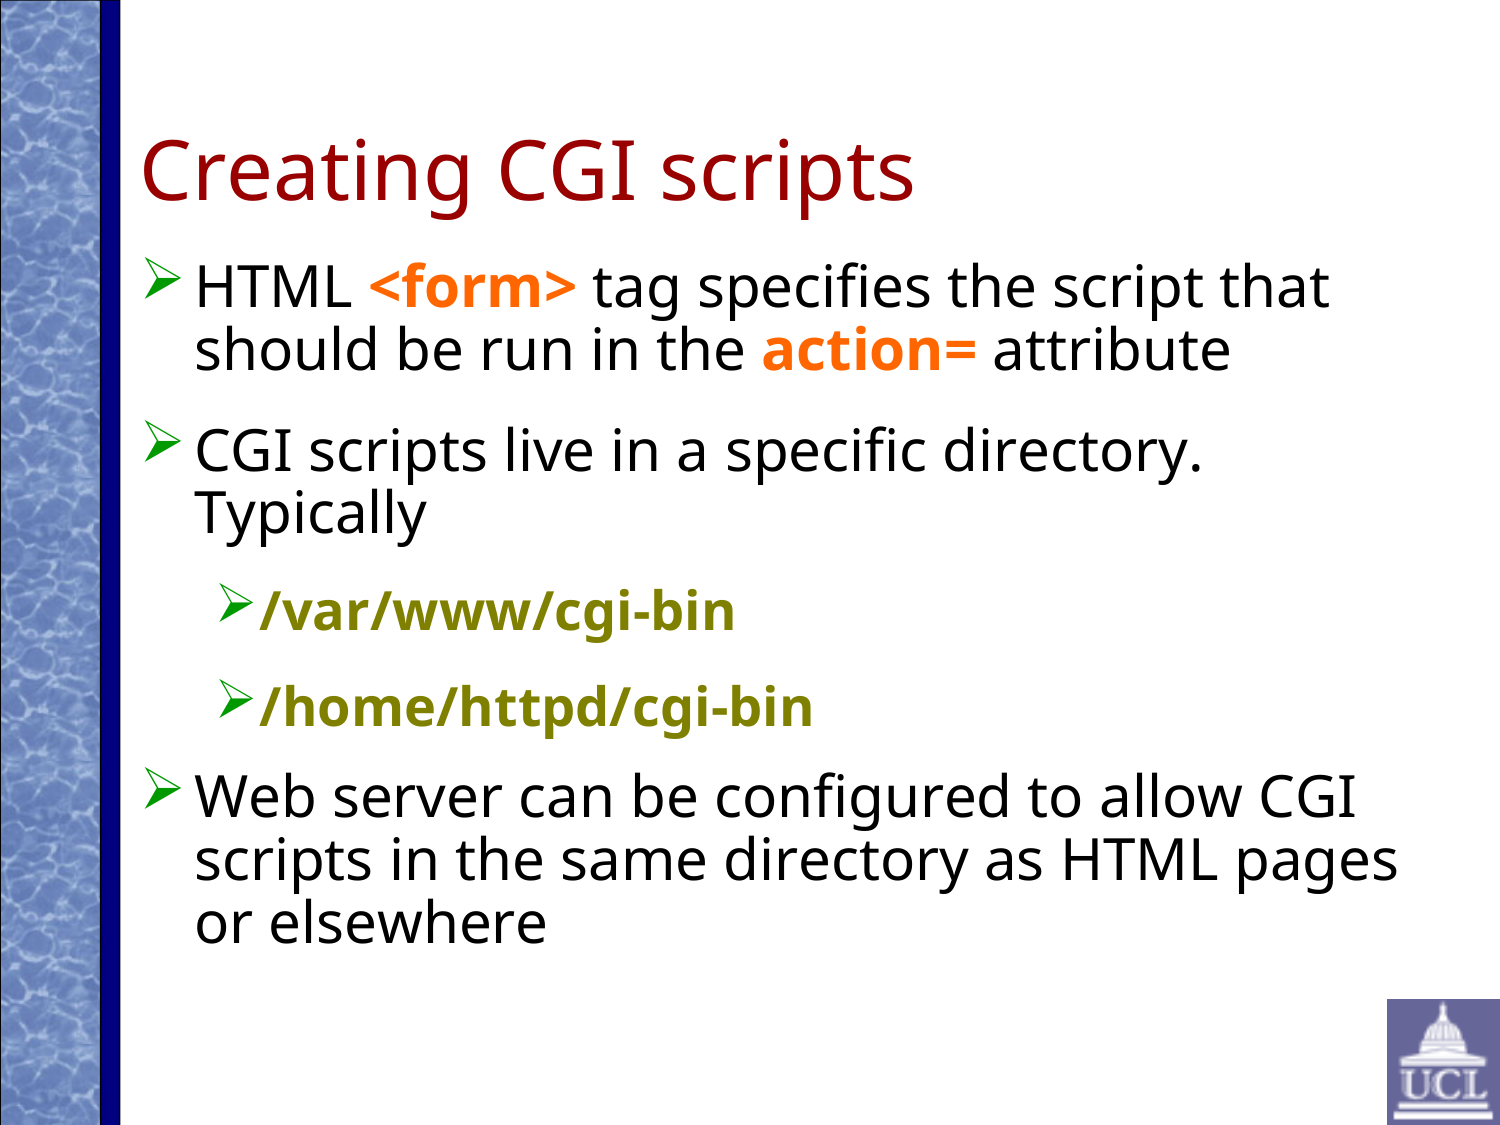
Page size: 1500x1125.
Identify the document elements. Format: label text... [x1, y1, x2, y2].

picture [1, 1, 99, 1125]
title Creating CGI scripts [124, 37, 1413, 225]
list HTML <form> tag specifies the script that should be run in the action= attribute CGI scripts live in a specific directory. Typically /var/www/cgi-bin /home/httpd/cgi-bin Web server can be configured to allow CGI scripts in the same directory as HTML pages or elsewhere [125, 249, 1417, 1109]
picture [1387, 999, 1500, 1125]
